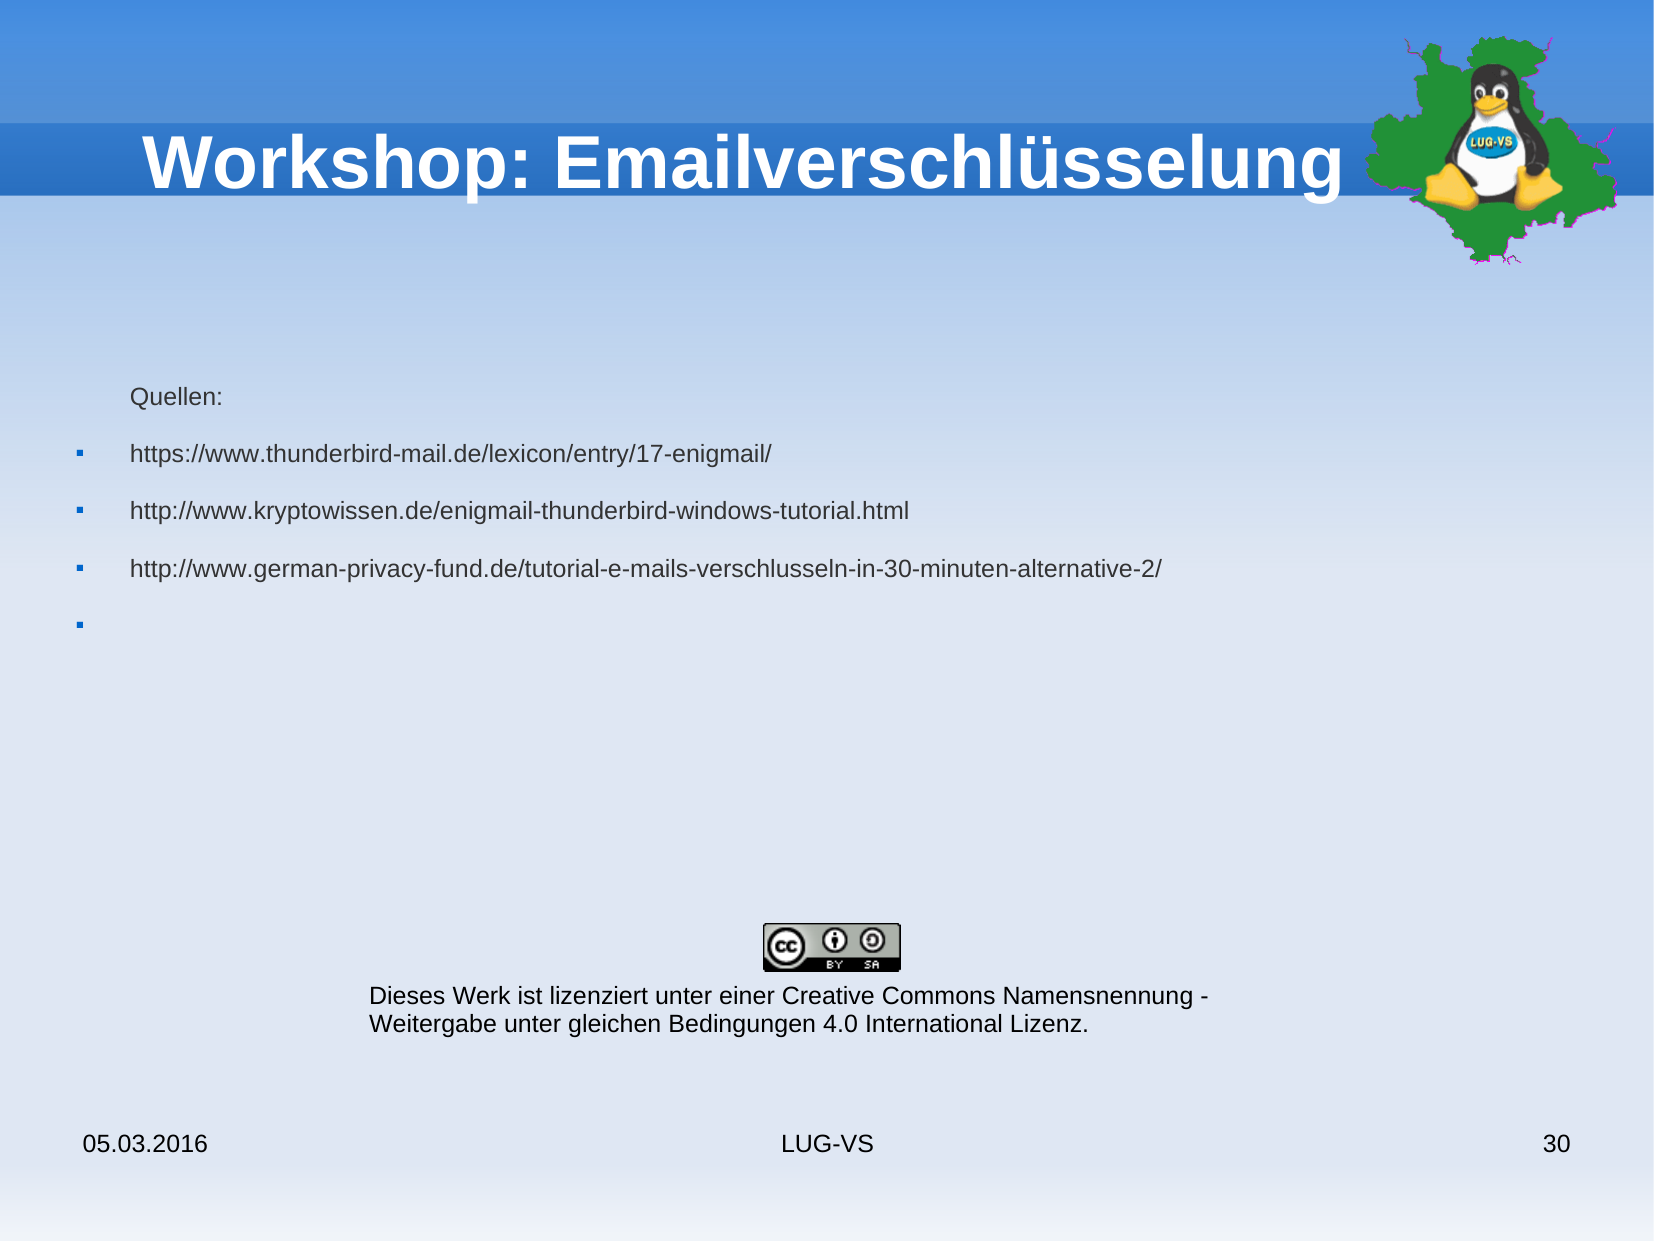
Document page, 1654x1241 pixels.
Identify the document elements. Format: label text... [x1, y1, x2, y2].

title Workshop: Emailverschlüsselung [0, 59, 1489, 267]
list Quellen: https://www.thunderbird-mail.de/lexicon/entry/17-enigmail/ http://www.kryptowissen.de/enigmail-thunderbird-windows-tutorial.html http://www.german-privacy-fund.de/tutorial-e-mails-verschlusseln-in-30-minuten-alternative-2/ [59, 324, 1548, 1097]
picture [0, 0, 1654, 1241]
text_box Dieses Werk ist lizenziert unter einer Creative Commons Namensnennung - Weitergabe unter gleichen Bedingungen 4.0 International Lizenz. [354, 974, 1329, 1046]
